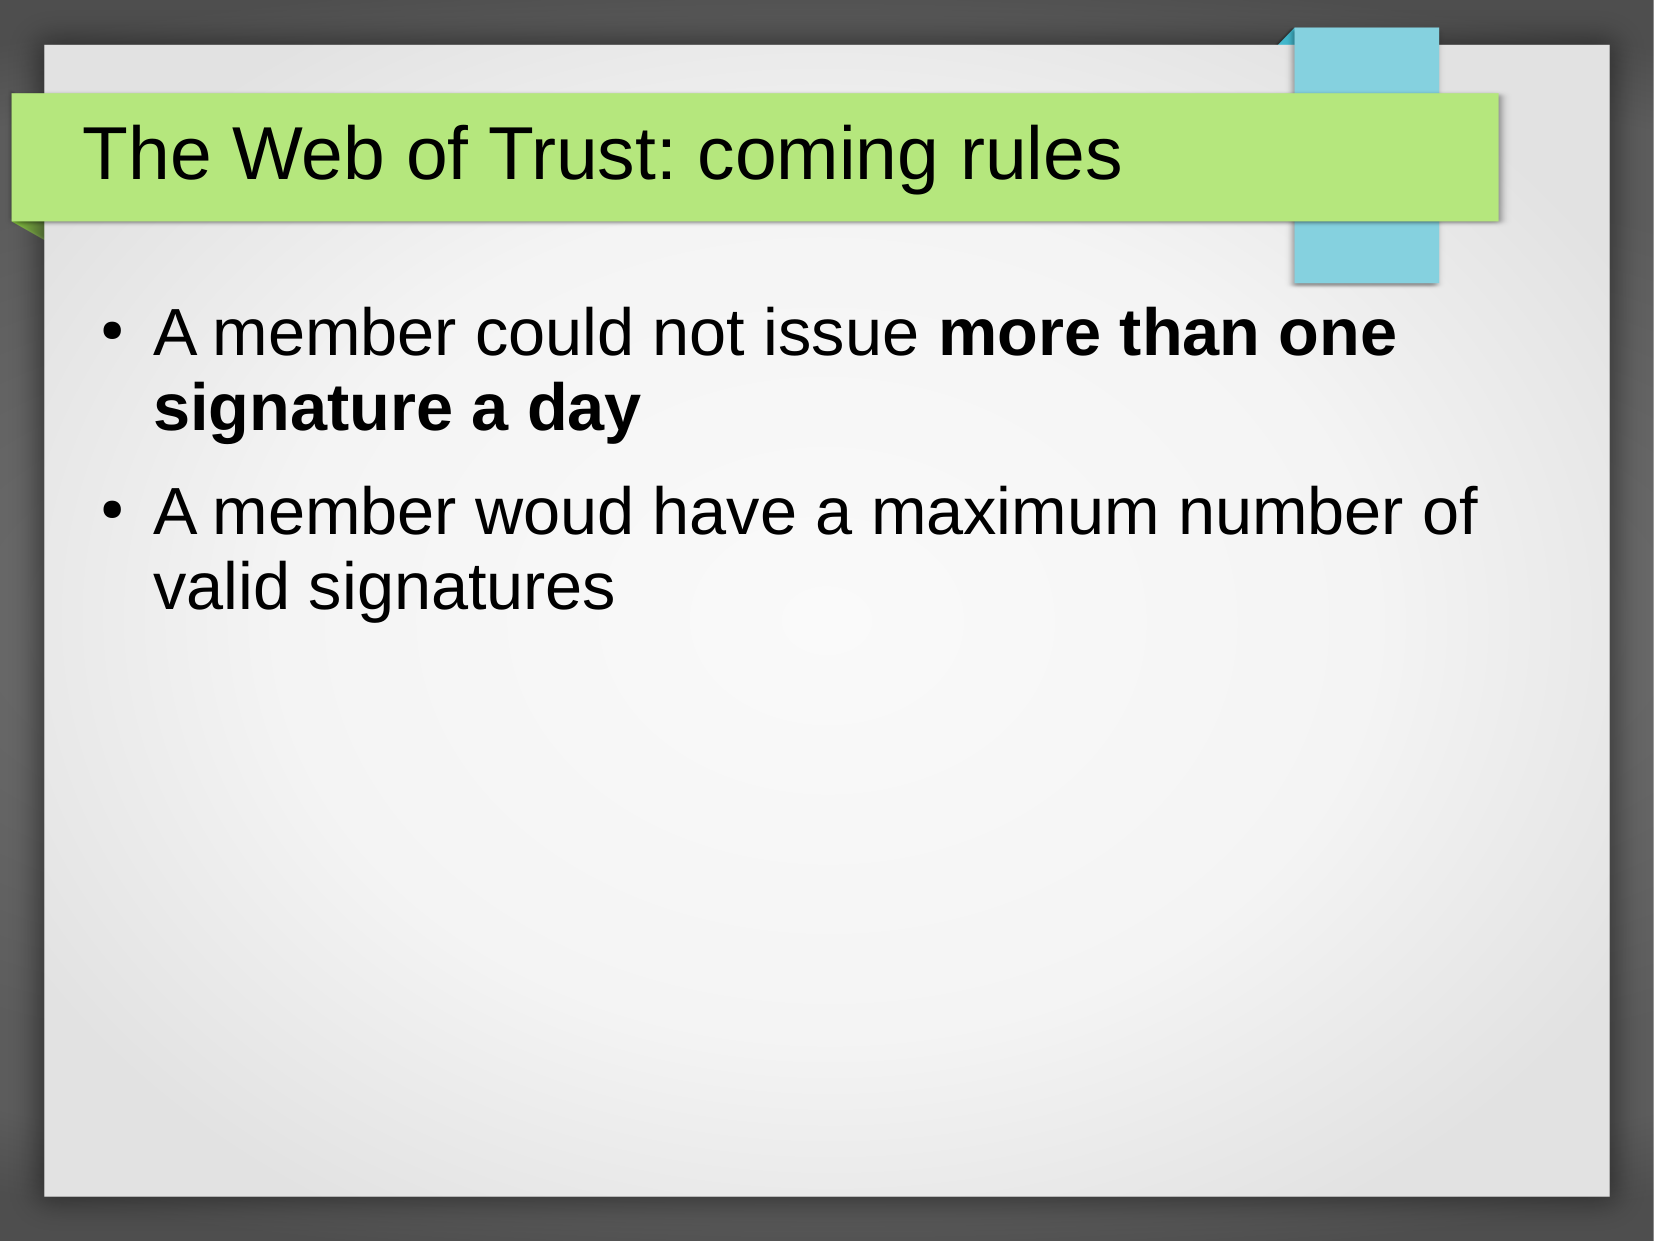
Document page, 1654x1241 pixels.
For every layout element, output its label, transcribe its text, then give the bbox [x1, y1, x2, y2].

title The Web of Trust: coming rules [82, 94, 1489, 213]
picture [0, 0, 1654, 1241]
list A member could not issue more than one signature a day A member woud have a maximum number of valid signatures [82, 295, 1571, 1015]
